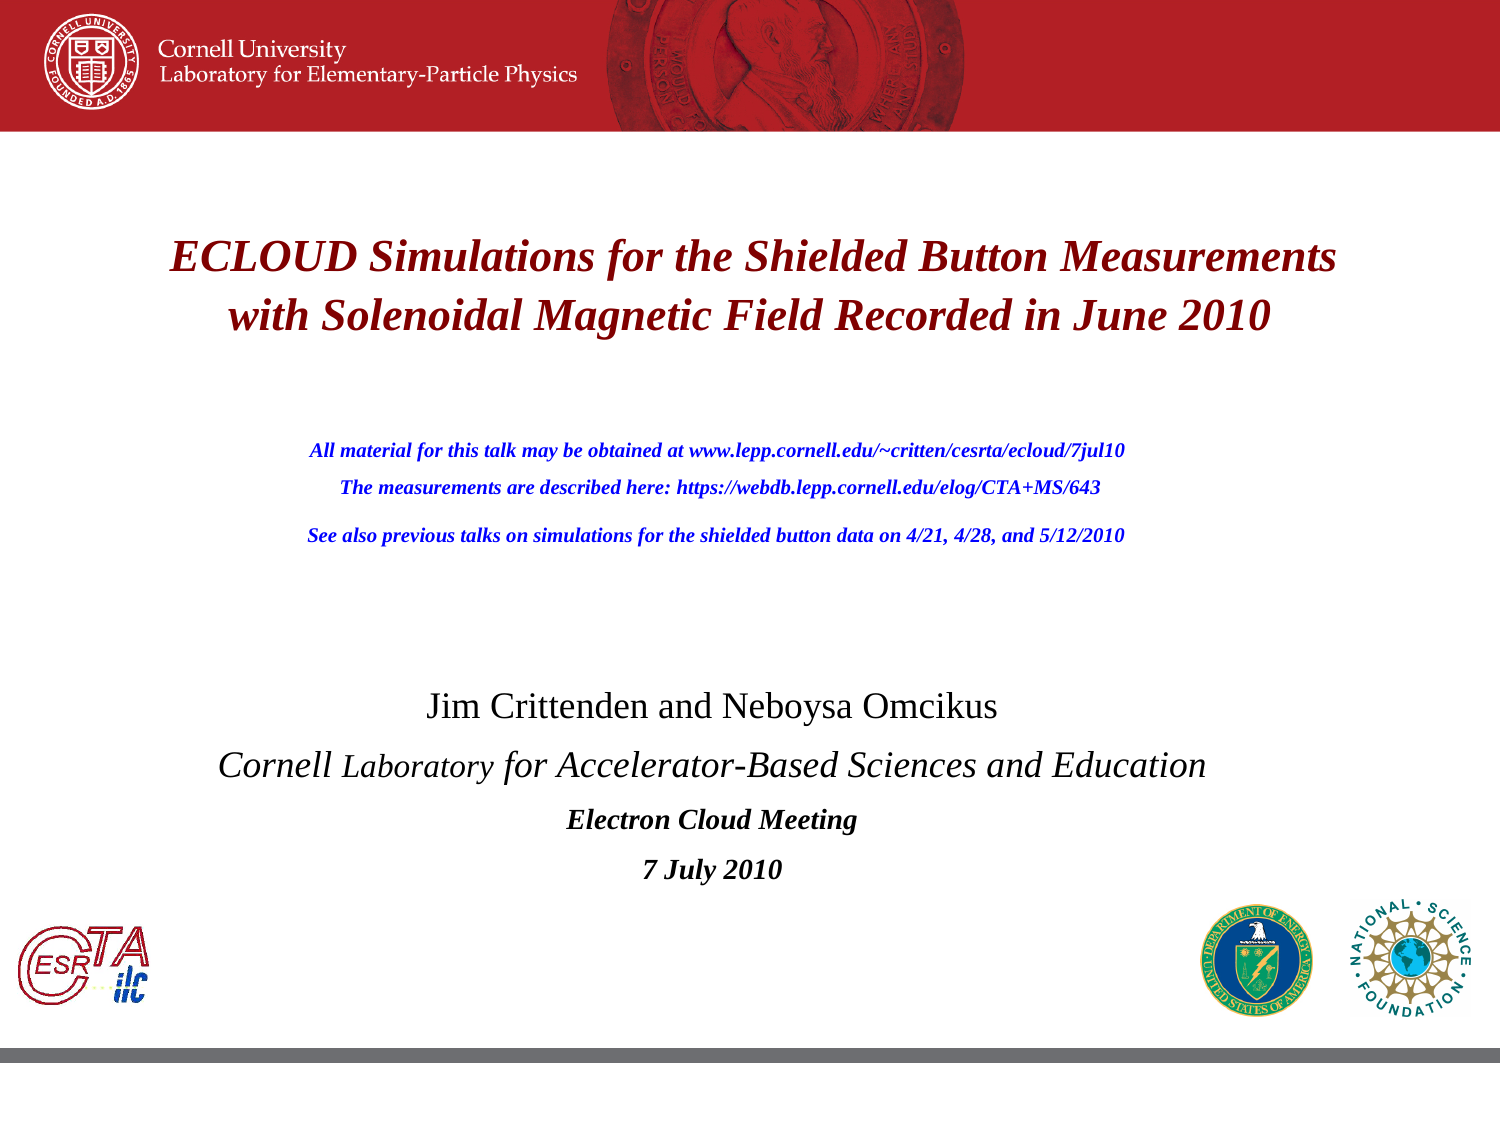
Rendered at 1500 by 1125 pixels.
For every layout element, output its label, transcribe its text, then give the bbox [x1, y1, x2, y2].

picture [8, 899, 151, 1036]
picture [0, 0, 1500, 132]
title ECLOUD Simulations for the Shielded Button Measurements with Solenoidal Magnetic Field Recorded in June 2010 [75, 149, 1426, 413]
picture [1200, 904, 1313, 1017]
subtitle Jim Crittenden and Neboysa Omcikus Cornell Laboratory for Accelerator-Based Sciences and Education Electron Cloud Meeting 7 July 2010 [187, 675, 1238, 938]
picture [1350, 899, 1471, 1017]
text_box All material for this talk may be obtained at www.lepp.cornell.edu/~critten/cesrta/ecloud/7jul10 The measurements are described here: https://webdb.lepp.cornell.edu/elog/CTA+MS/643 See also previous talks on simulations for the shielded button data on 4/21, 4/28, and 5/12/2010 [37, 420, 1396, 616]
